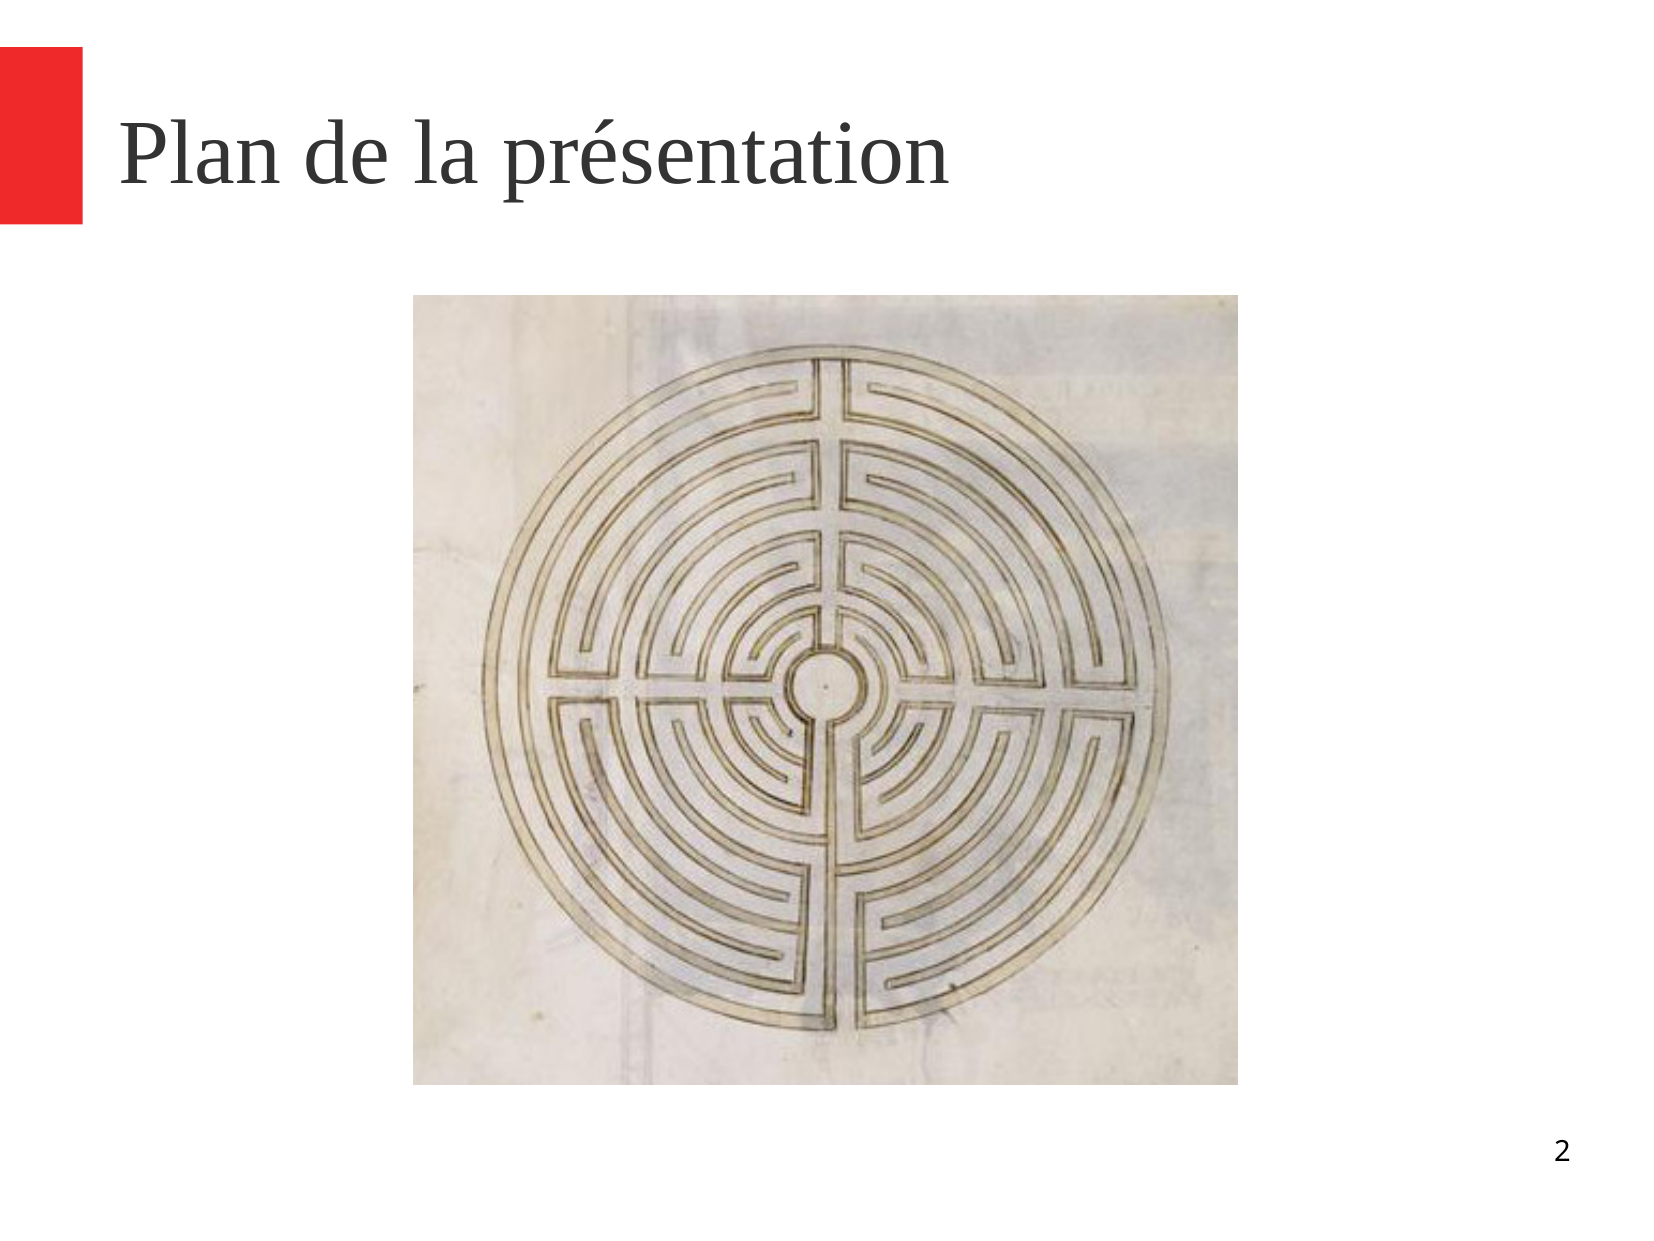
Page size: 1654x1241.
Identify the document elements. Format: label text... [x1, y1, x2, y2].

picture [413, 295, 1238, 1086]
title Plan de la présentation [118, 49, 1571, 257]
